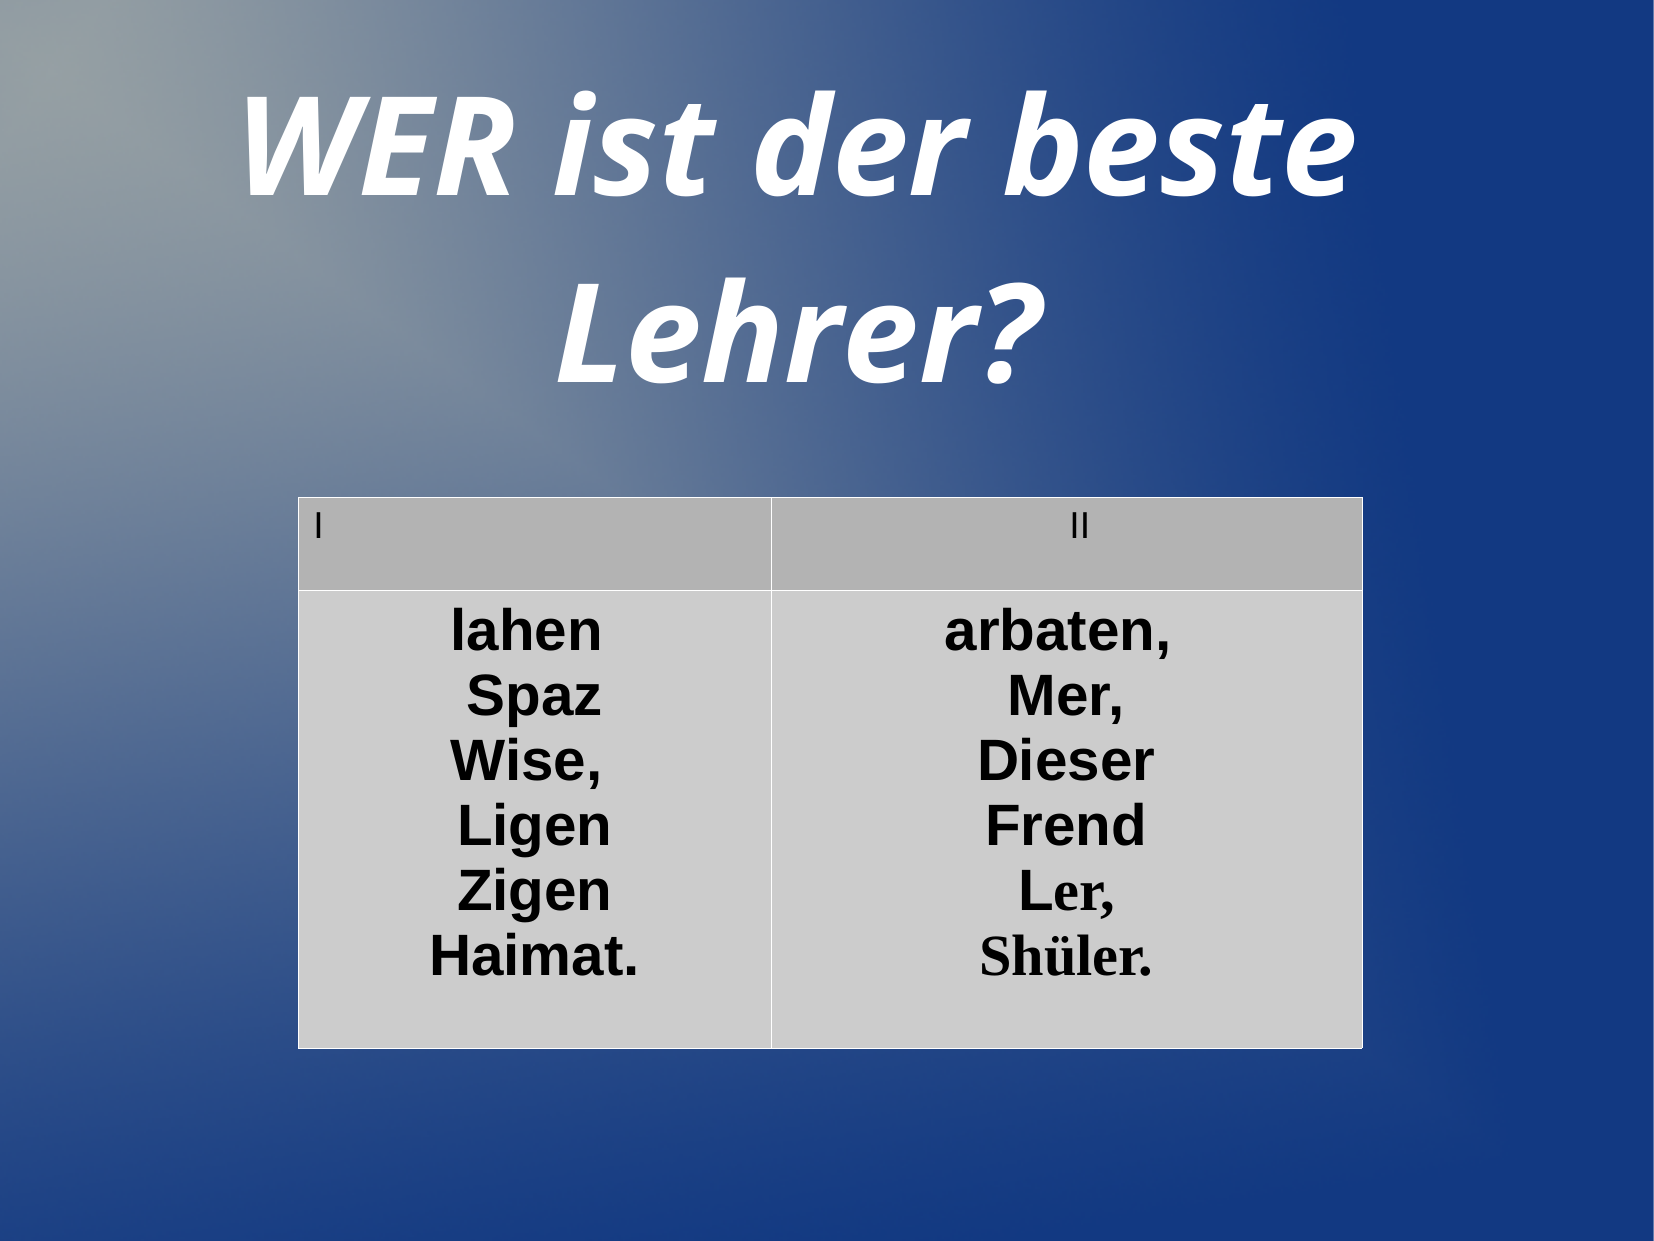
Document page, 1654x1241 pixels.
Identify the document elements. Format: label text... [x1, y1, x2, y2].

picture [0, 0, 1654, 1241]
table_cell lahen Spaz Wise, Ligen Zigen Haimat. [299, 591, 771, 1048]
table_cell arbaten, Mer, Dieser Frend Ler, Shüler. [772, 591, 1362, 1048]
table_header I [299, 498, 771, 590]
table_header II [772, 498, 1362, 590]
title WER ist der beste Lehrer? [59, 69, 1536, 402]
